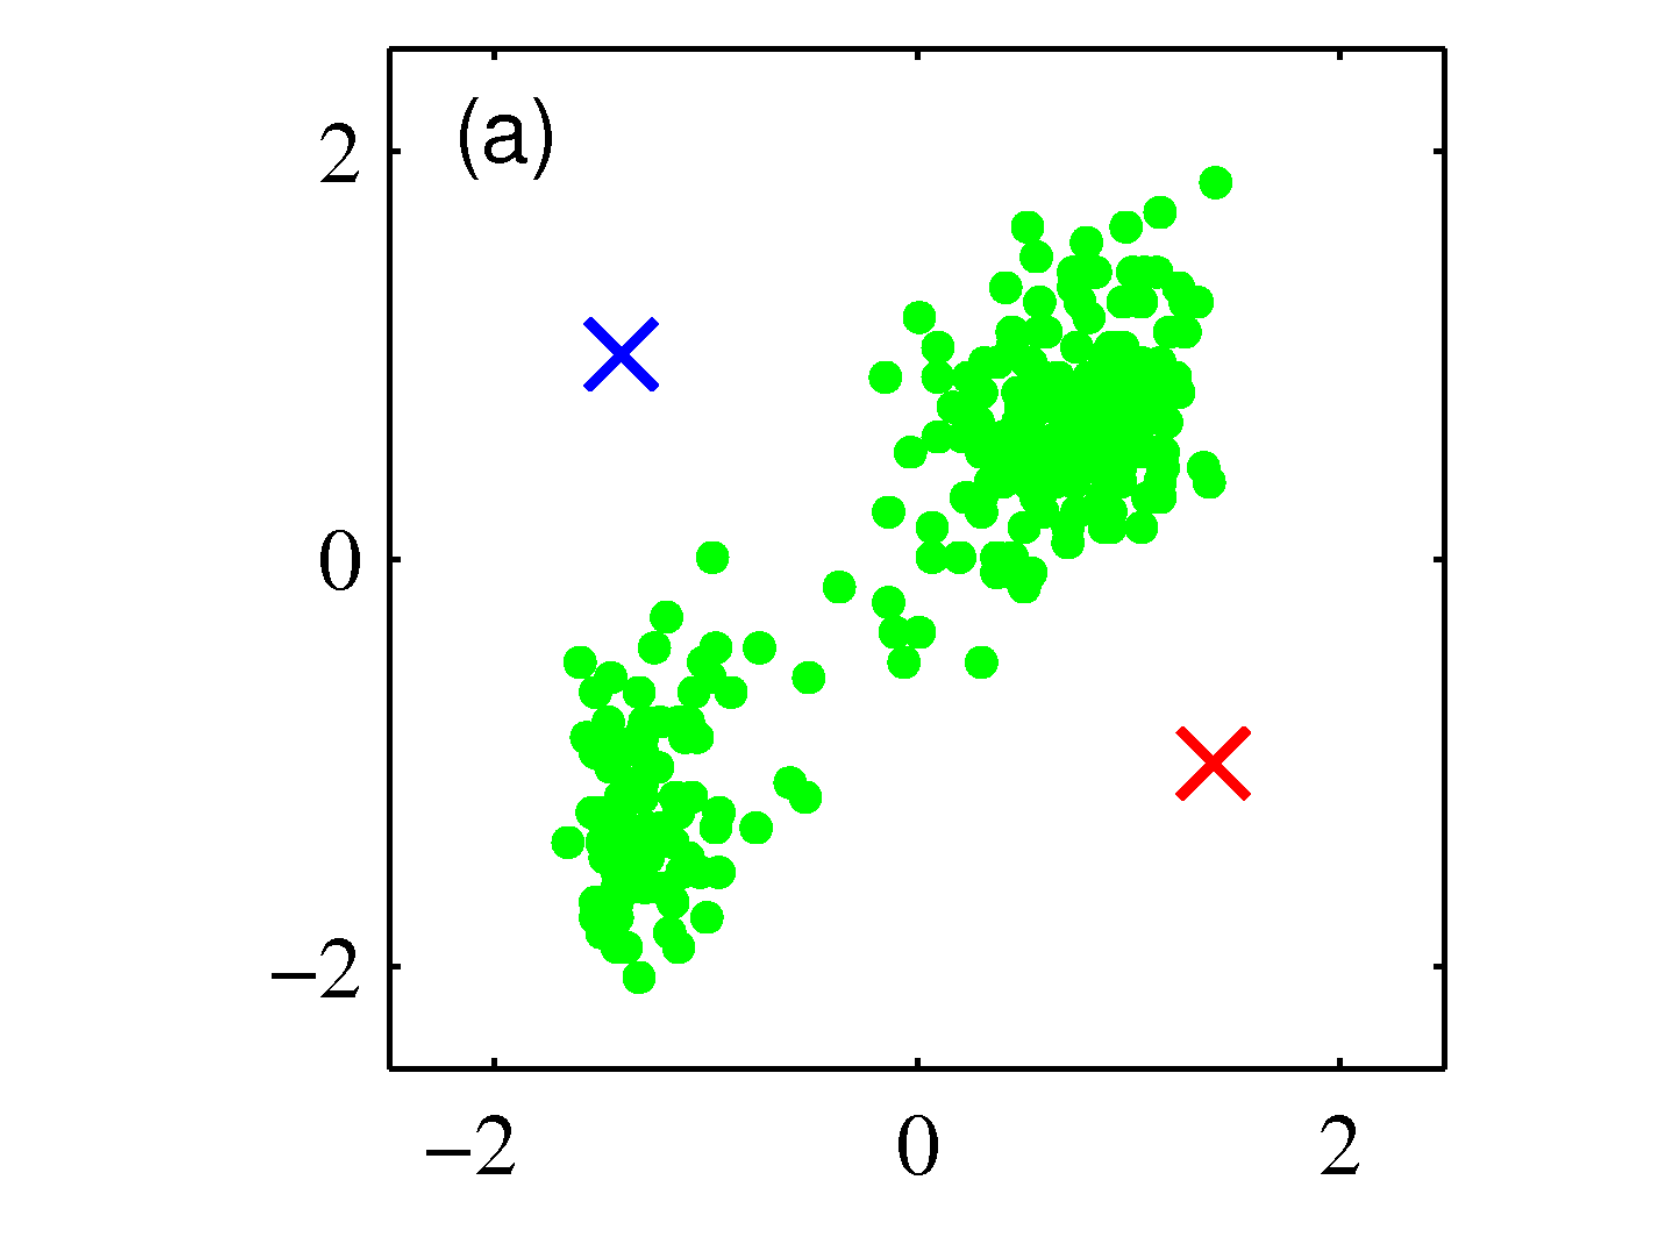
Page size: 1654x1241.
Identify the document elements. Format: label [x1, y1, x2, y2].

picture [224, 24, 1465, 1241]
